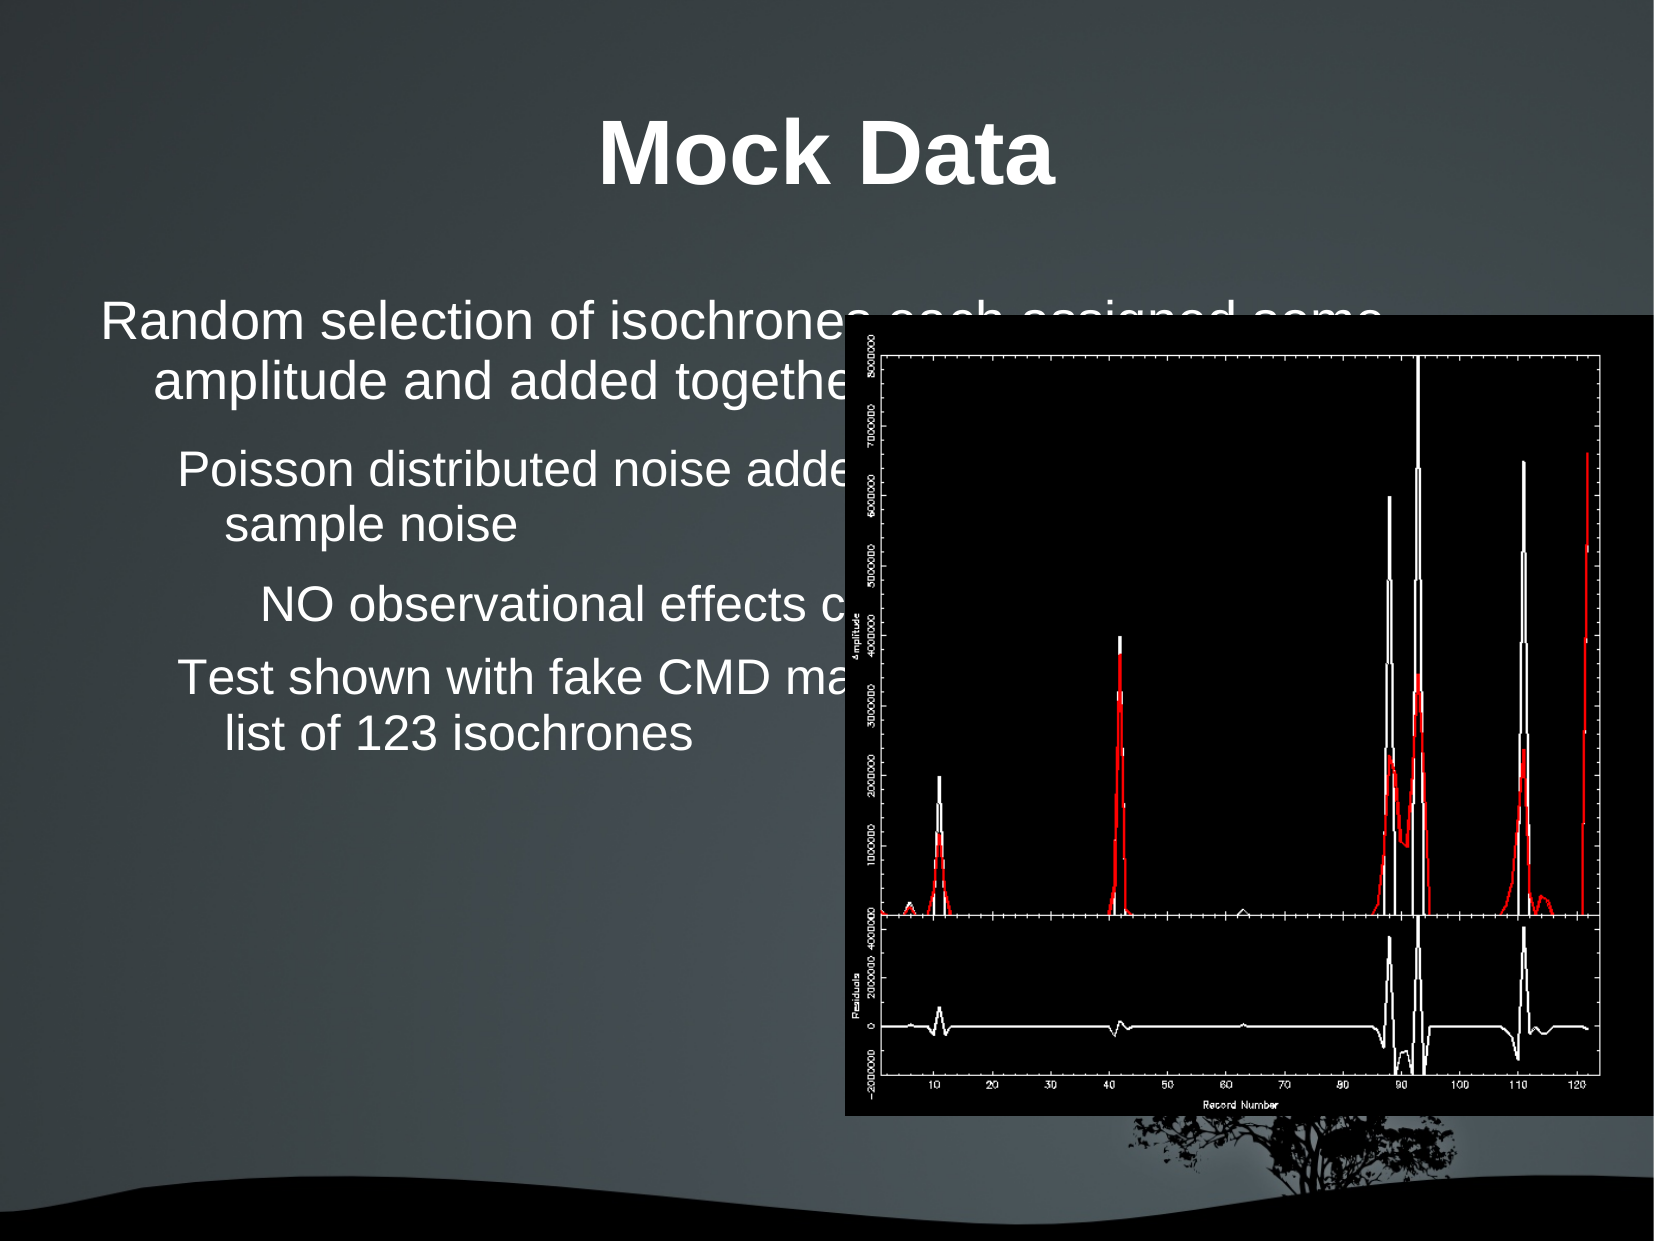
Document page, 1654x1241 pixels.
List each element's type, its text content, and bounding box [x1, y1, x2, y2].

picture [0, 0, 1654, 1241]
title Mock Data [82, 49, 1571, 257]
list Random selection of isochrones each assigned some amplitude and added together Poisson distributed noise added to the combination to simulate sample noise NO observational effects currently taken into account Test shown with fake CMD made of 9 isochrones fit against full list of 123 isochrones [82, 290, 809, 1161]
